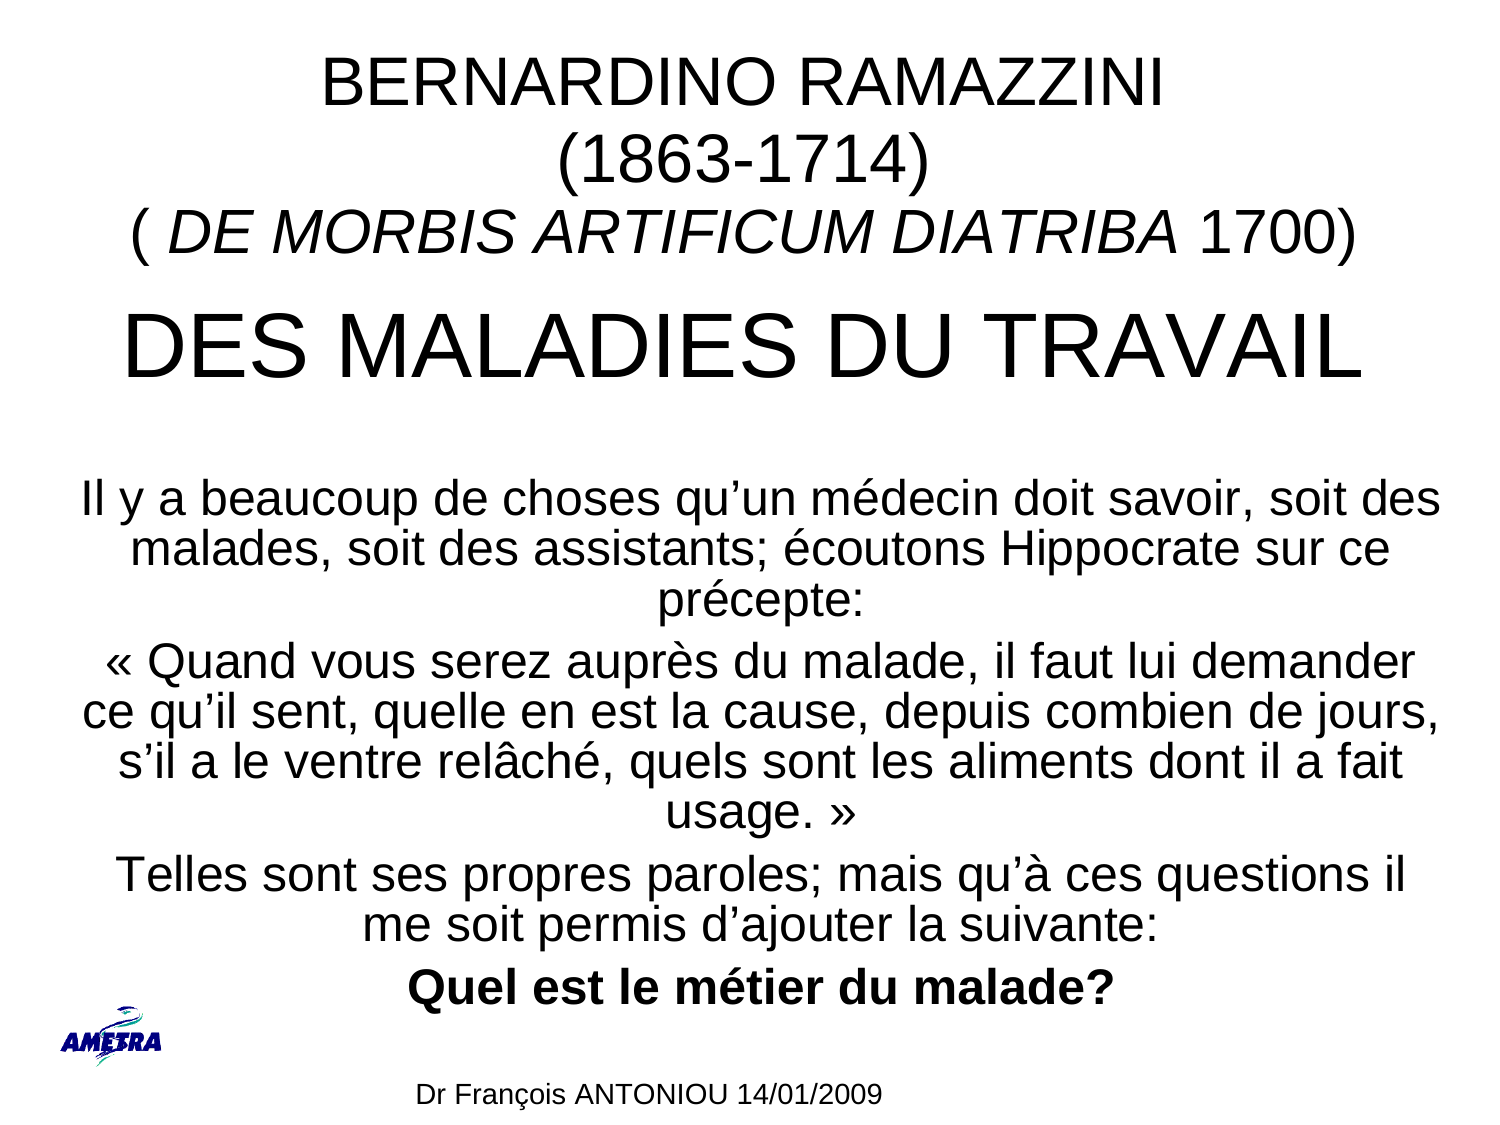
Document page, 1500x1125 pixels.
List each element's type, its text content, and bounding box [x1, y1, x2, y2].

picture [41, 984, 184, 1093]
title BERNARDINO RAMAZZINI (1863-1714) ( DE MORBIS ARTIFICUM DIATRIBA 1700) DES MALADIES DU TRAVAIL [100, 7, 1388, 433]
subtitle Il y a beaucoup de choses qu’un médecin doit savoir, soit des malades, soit des assistants; écoutons Hippocrate sur ce précepte: « Quand vous serez auprès du malade, il faut lui demander ce qu’il sent, quelle en est la cause, depuis combien de jours, s’il a le ventre relâché, quels sont les aliments dont il a fait usage. » Telles sont ses propres paroles; mais qu’à ces questions il me soit permis d’ajouter la suivante: Quel est le métier du malade? [64, 467, 1459, 1083]
